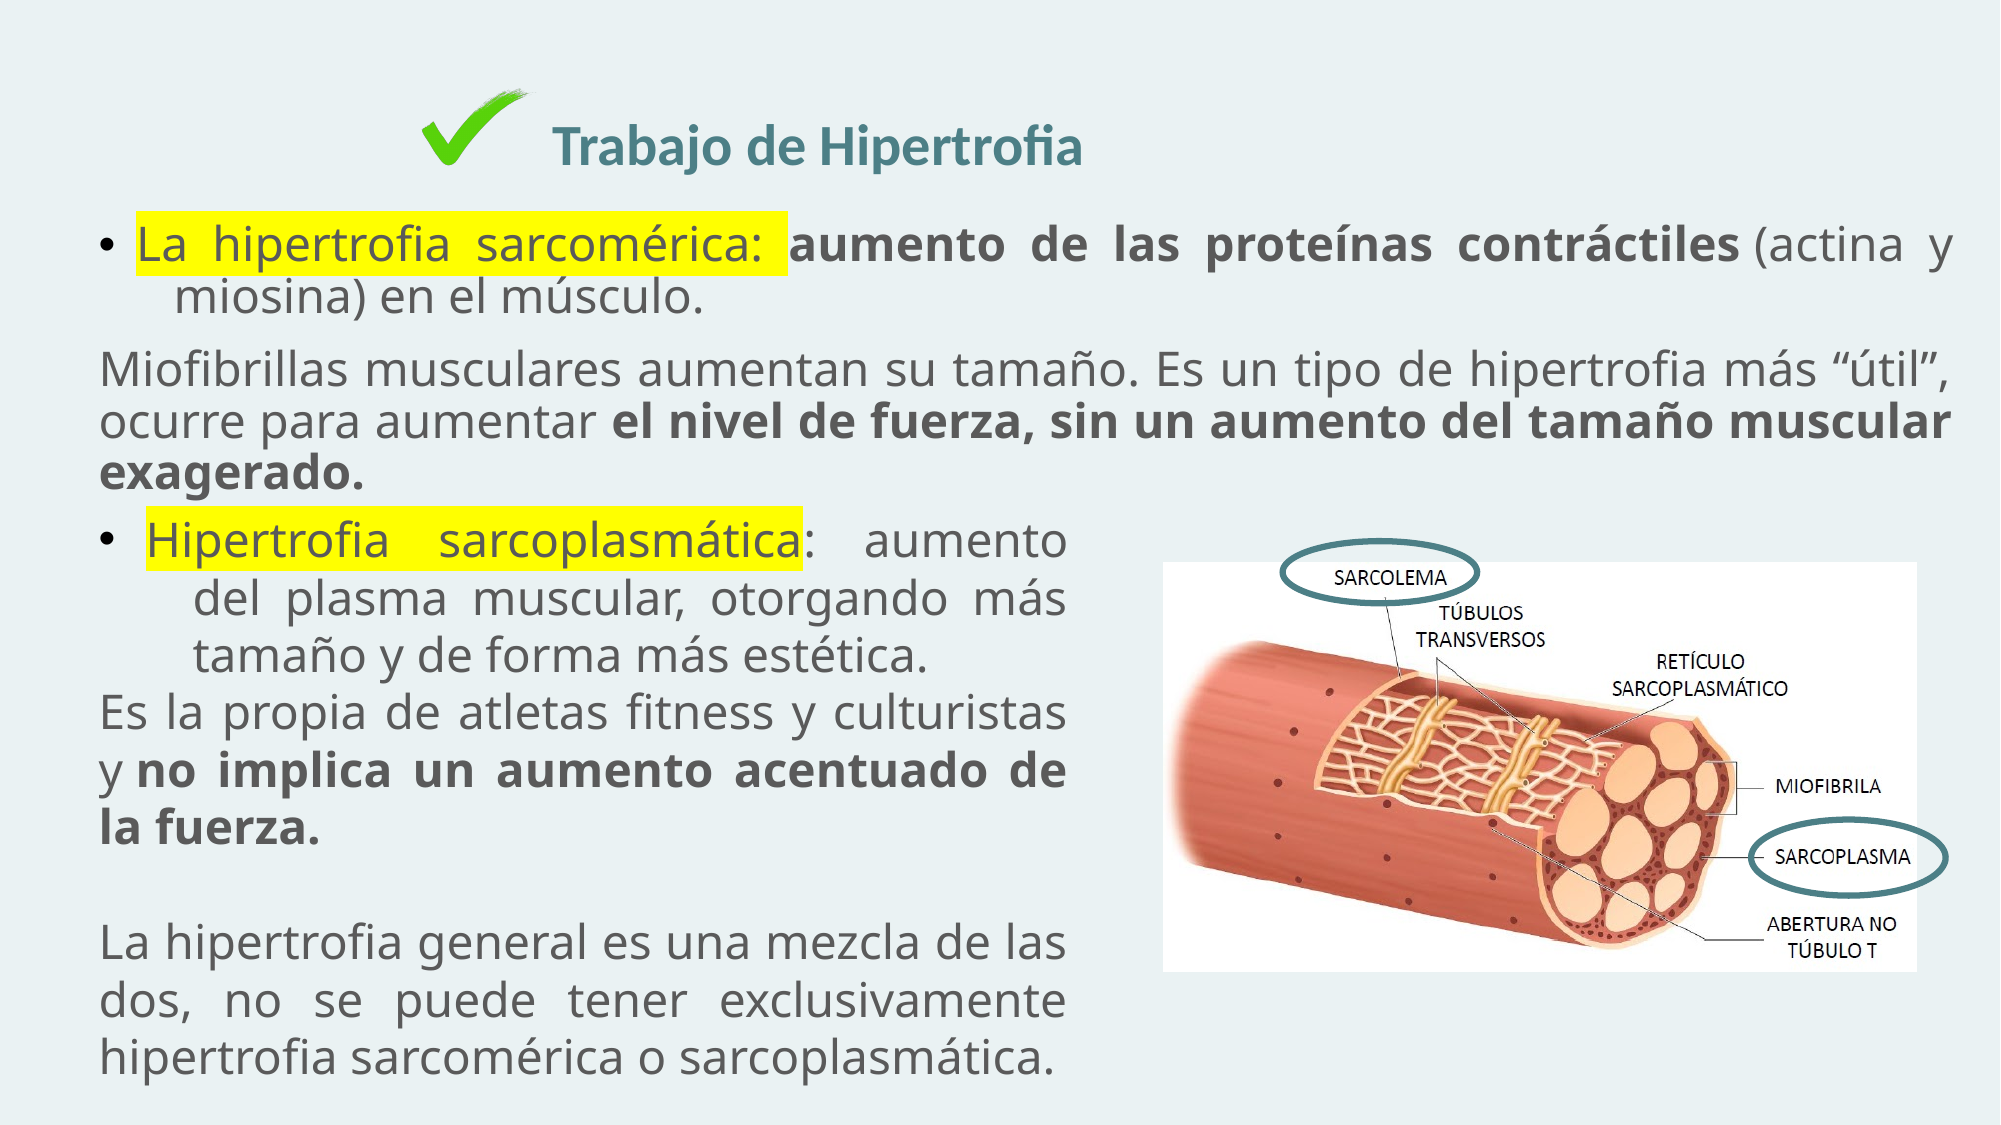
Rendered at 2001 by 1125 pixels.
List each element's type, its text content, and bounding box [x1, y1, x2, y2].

picture [1286, 562, 1473, 600]
picture [420, 86, 538, 168]
text_box Hipertrofia sarcoplasmática: aumento del plasma muscular, otorgando más tamaño y de forma más estética. Es la propia de atletas fitness y culturistas y no implica un aumento acentuado de la fuerza. La hipertrofia general es una mezcla de las dos, no se puede tener exclusivamente hipertrofia sarcomérica o sarcoplasmática. [83, 502, 1084, 1040]
text_box Trabajo de Hipertrofia [537, 108, 1438, 192]
picture [1755, 823, 1917, 892]
picture [1163, 562, 1917, 972]
list La hipertrofia sarcomérica: aumento de las proteínas contráctiles (actina y miosina) en el músculo. Miofibrillas musculares aumentan su tamaño. Es un tipo de hipertrofia más “útil”, ocurre para aumentar el nivel de fuerza, sin un aumento del tamaño muscular exagerado. [83, 213, 1977, 571]
